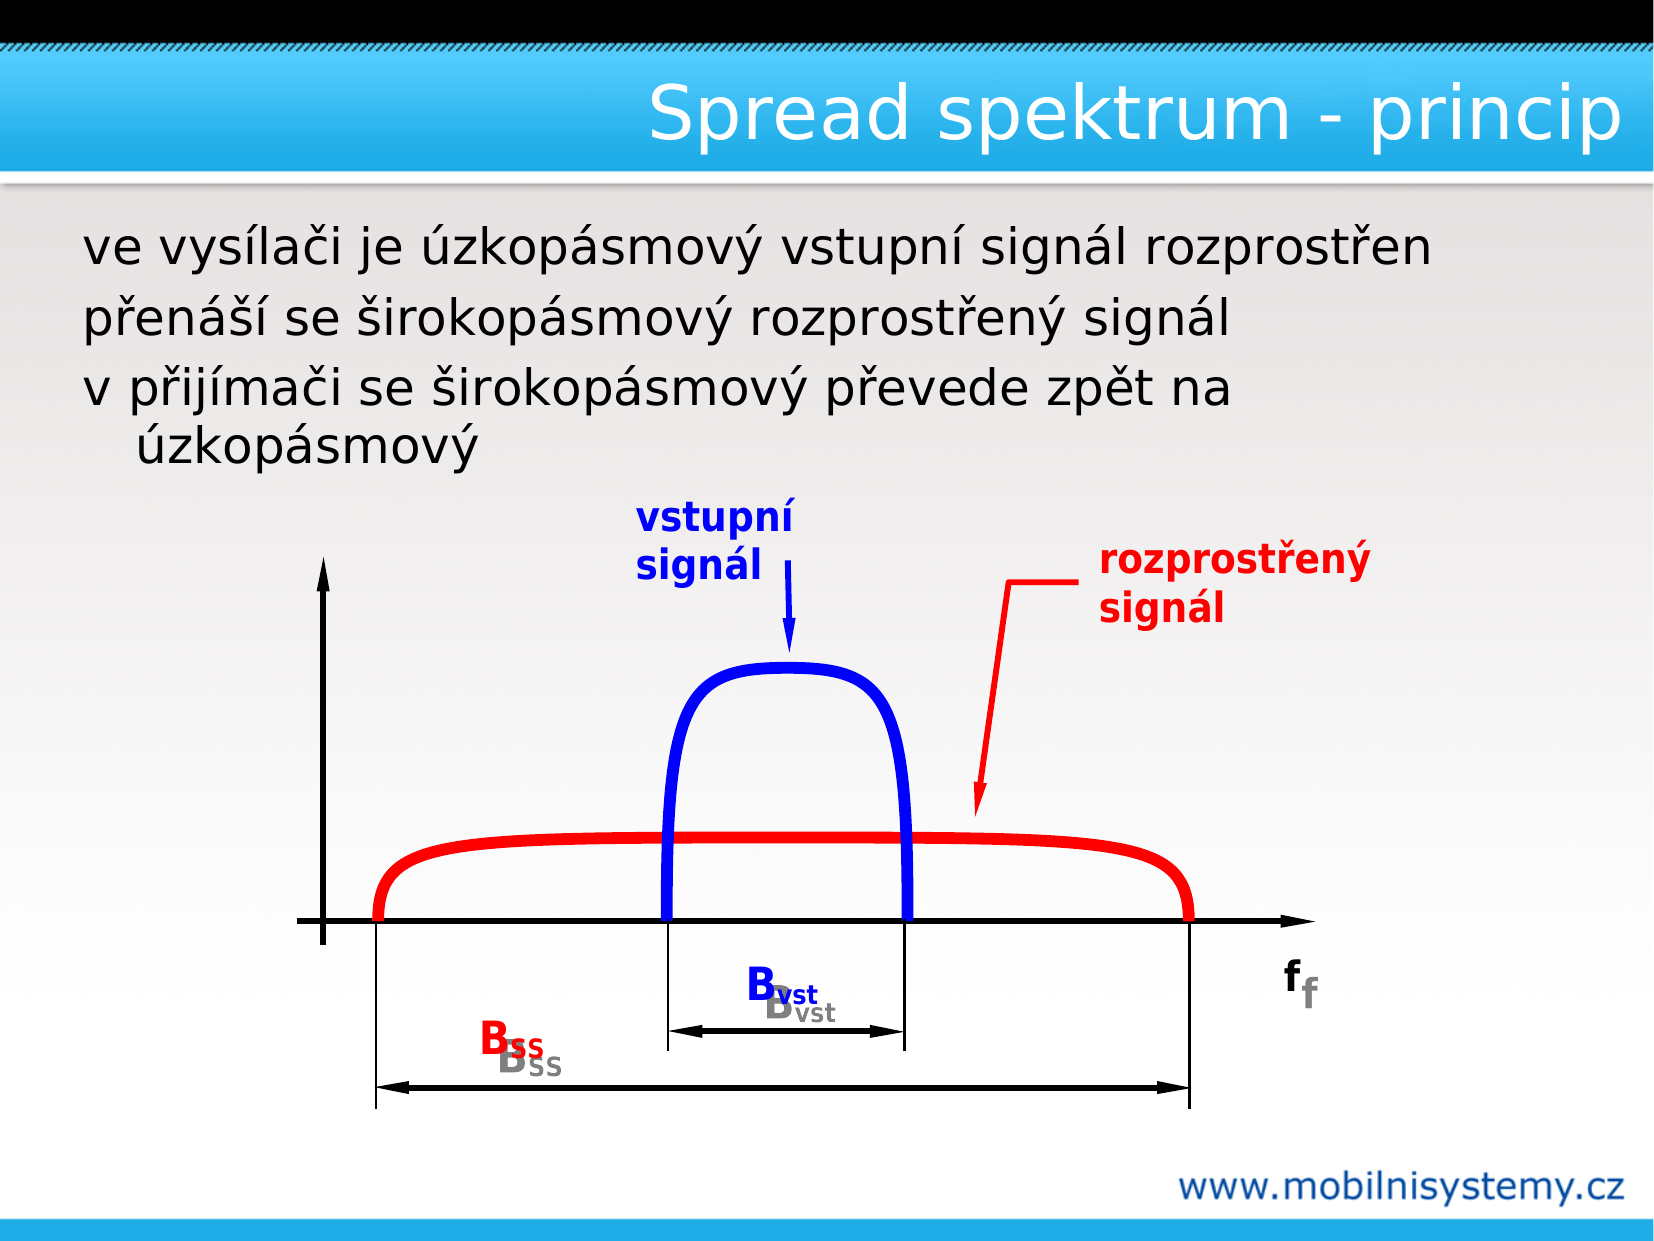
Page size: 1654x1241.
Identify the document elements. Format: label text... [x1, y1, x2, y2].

title Spread spektrum - princip [29, 49, 1625, 178]
text_box f [1269, 944, 1315, 1009]
text_box vstupní signál [620, 486, 809, 597]
text_box rozprostřený signál [1083, 527, 1387, 640]
text_box Bvst [730, 950, 833, 1034]
text_box BSS [463, 1004, 560, 1088]
list ve vysílači je úzkopásmový vstupní signál rozprostřen přenáší se širokopásmový rozprostřený signál v přijímači se širokopásmový převede zpět na úzkopásmový [64, 218, 1565, 486]
picture [0, 0, 1654, 1241]
